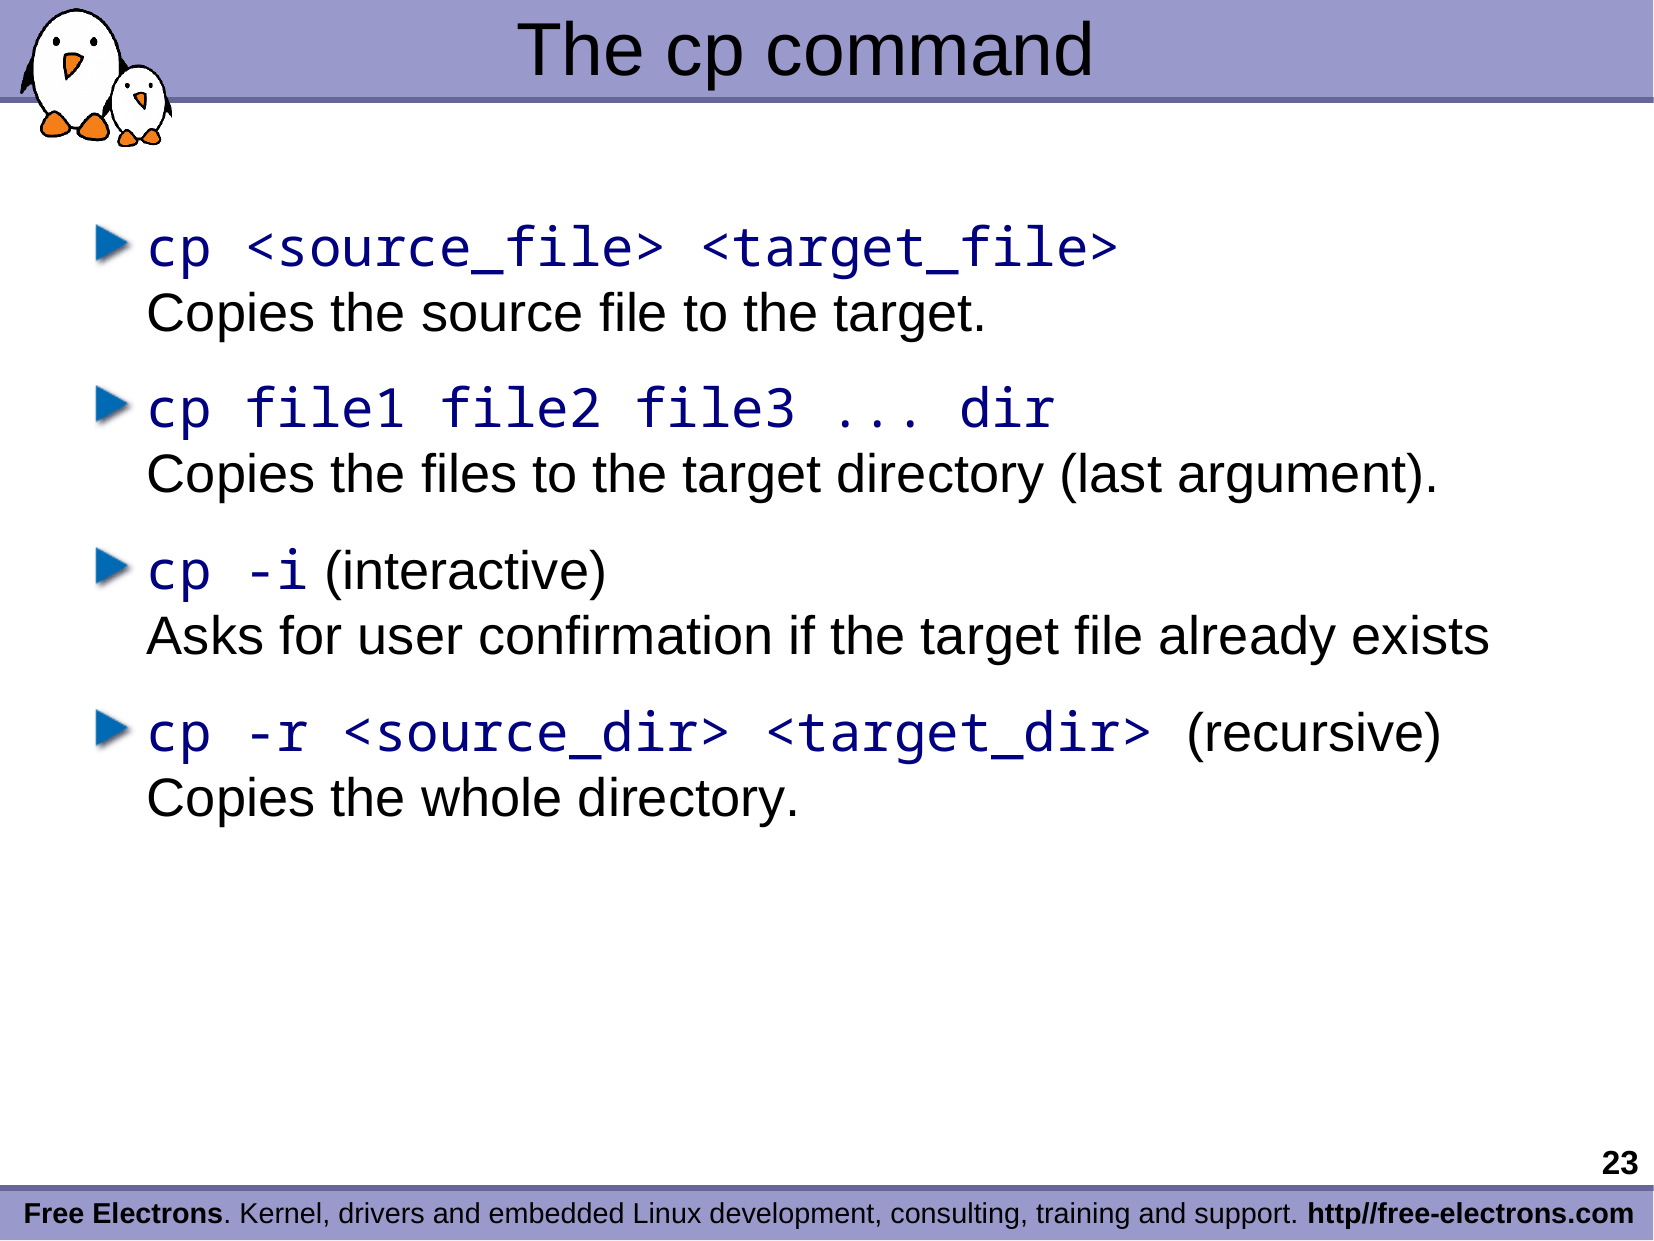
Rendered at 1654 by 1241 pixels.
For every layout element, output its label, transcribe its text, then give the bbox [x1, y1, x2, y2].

list cp <source_file> <target_file> Copies the source file to the target. cp file1 file2 file3 ... dir Copies the files to the target directory (last argument). cp -i (interactive) Asks for user confirmation if the target file already exists cp -r <source_dir> <target_dir> (recursive) Copies the whole directory. [75, 208, 1534, 1013]
title The cp command [60, 0, 1551, 100]
picture [20, 8, 172, 147]
